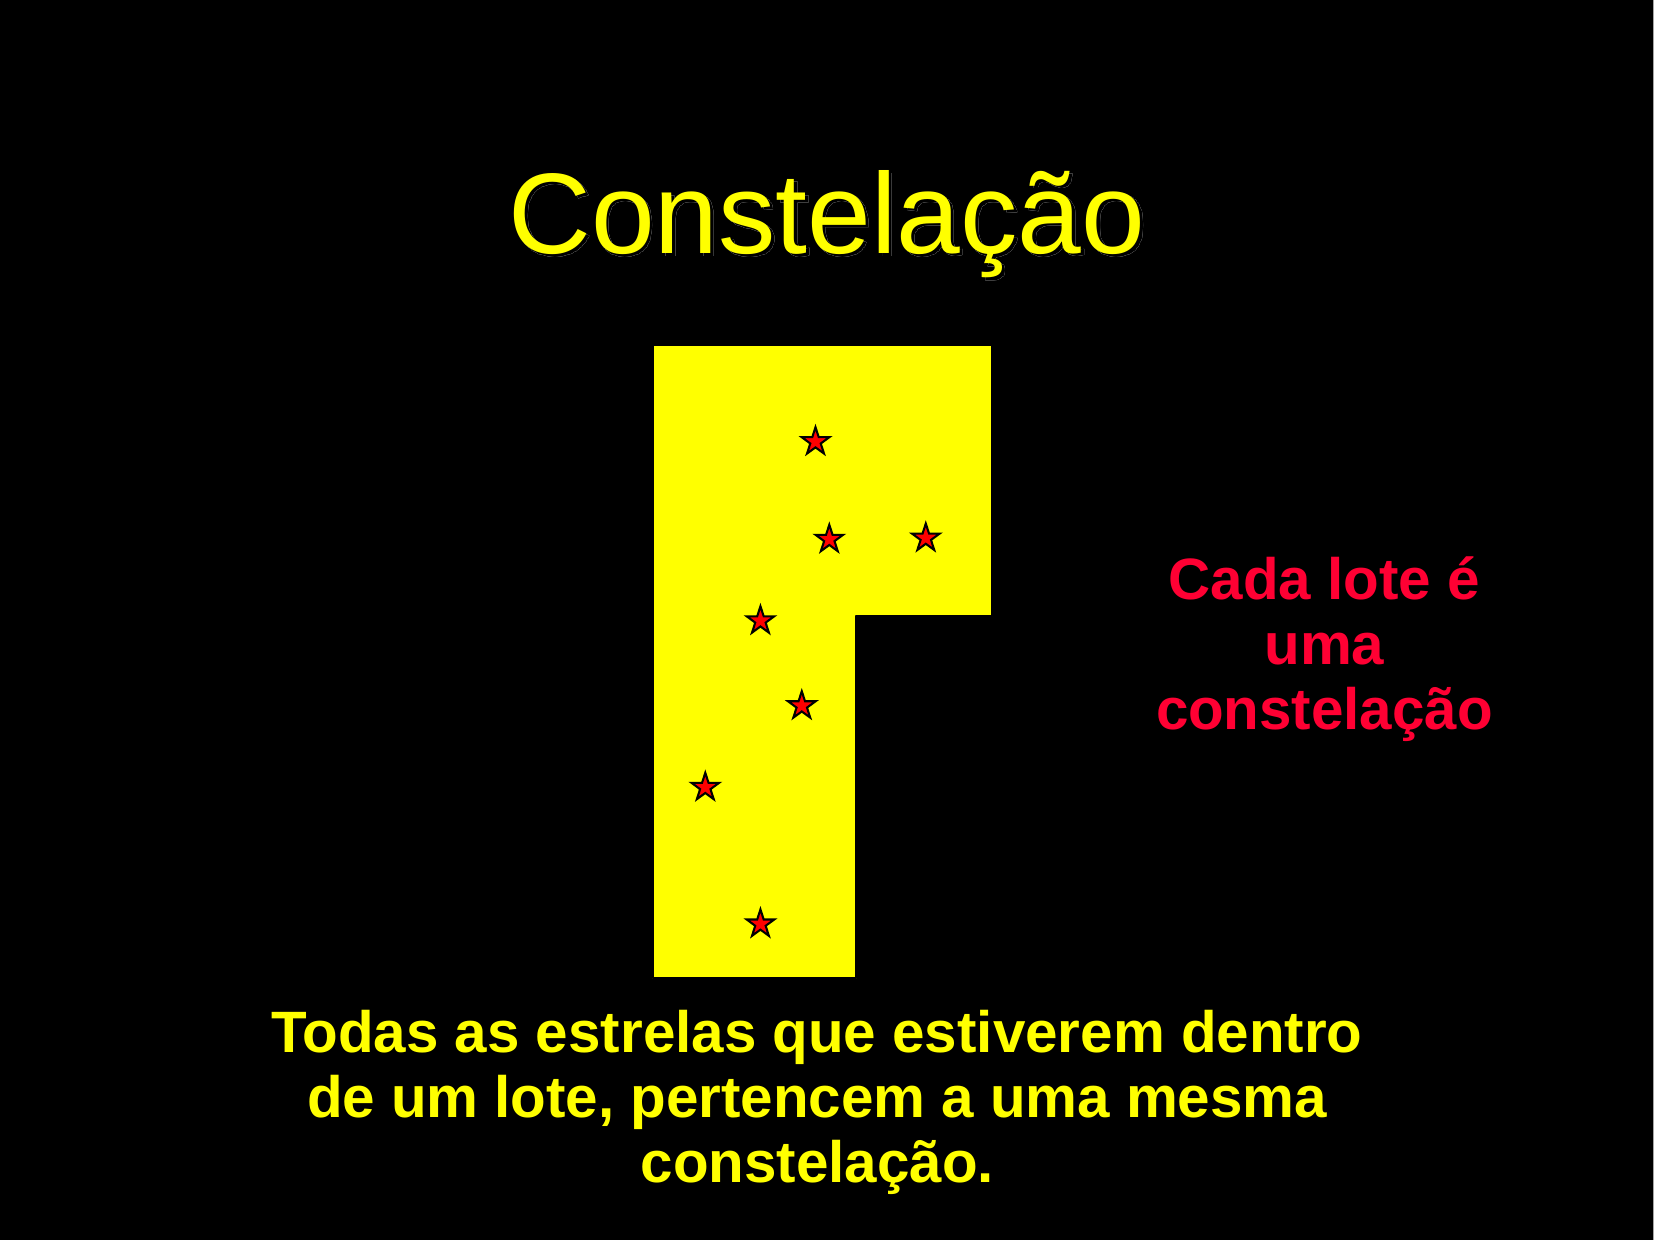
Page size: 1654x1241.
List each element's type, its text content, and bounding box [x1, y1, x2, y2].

text_box Cada lote é uma constelação [1119, 539, 1530, 750]
title Constelação [124, 110, 1530, 317]
text_box [652, 344, 993, 979]
text_box Todas as estrelas que estiverem dentro de um lote, pertencem a uma mesma constelação. [229, 991, 1406, 1203]
